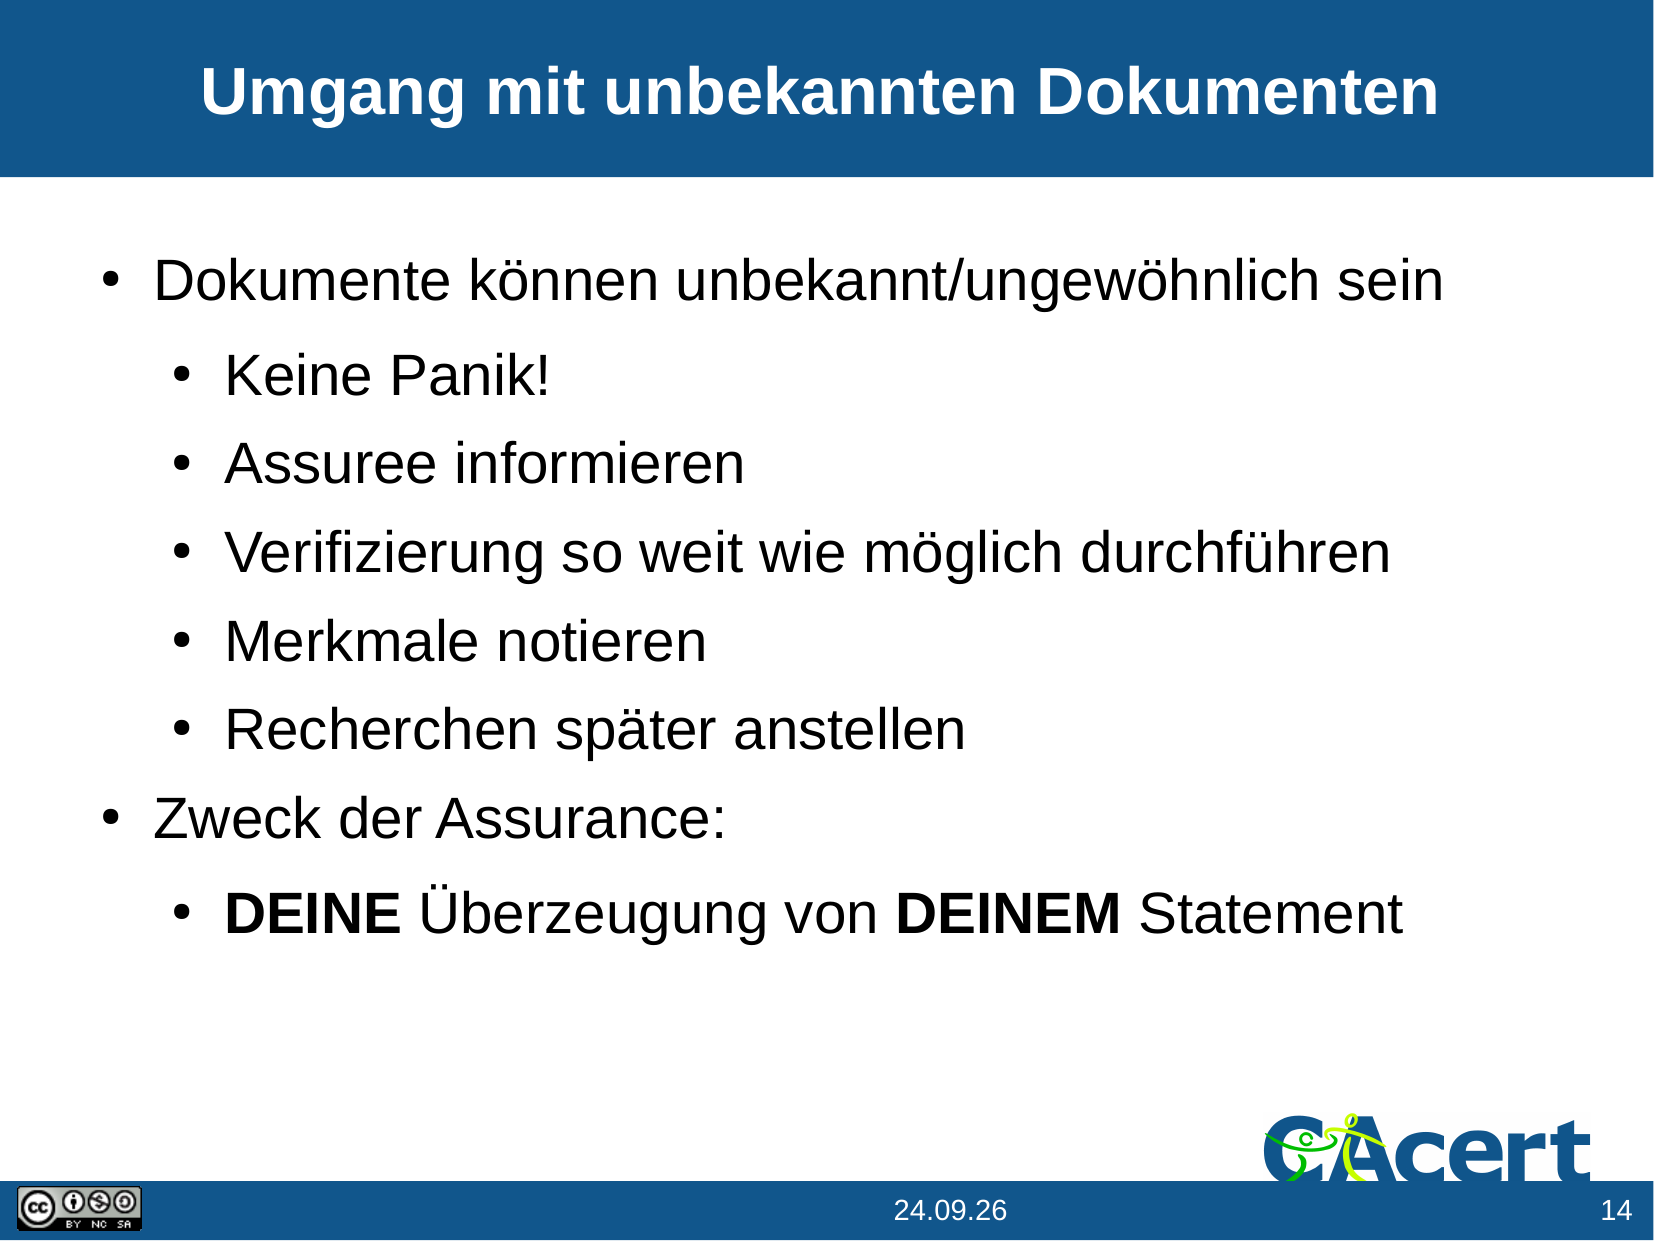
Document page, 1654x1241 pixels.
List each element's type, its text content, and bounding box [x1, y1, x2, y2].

picture [17, 1186, 142, 1231]
list Dokumente können unbekannt/ungewöhnlich sein Keine Panik! Assuree informieren Verifizierung so weit wie möglich durchführen Merkmale notieren Recherchen später anstellen Zweck der Assurance: DEINE Überzeugung von DEINEM Statement [82, 248, 1571, 1121]
picture [1263, 1112, 1591, 1181]
title Umgang mit unbekannten Dokumenten [76, 17, 1565, 166]
